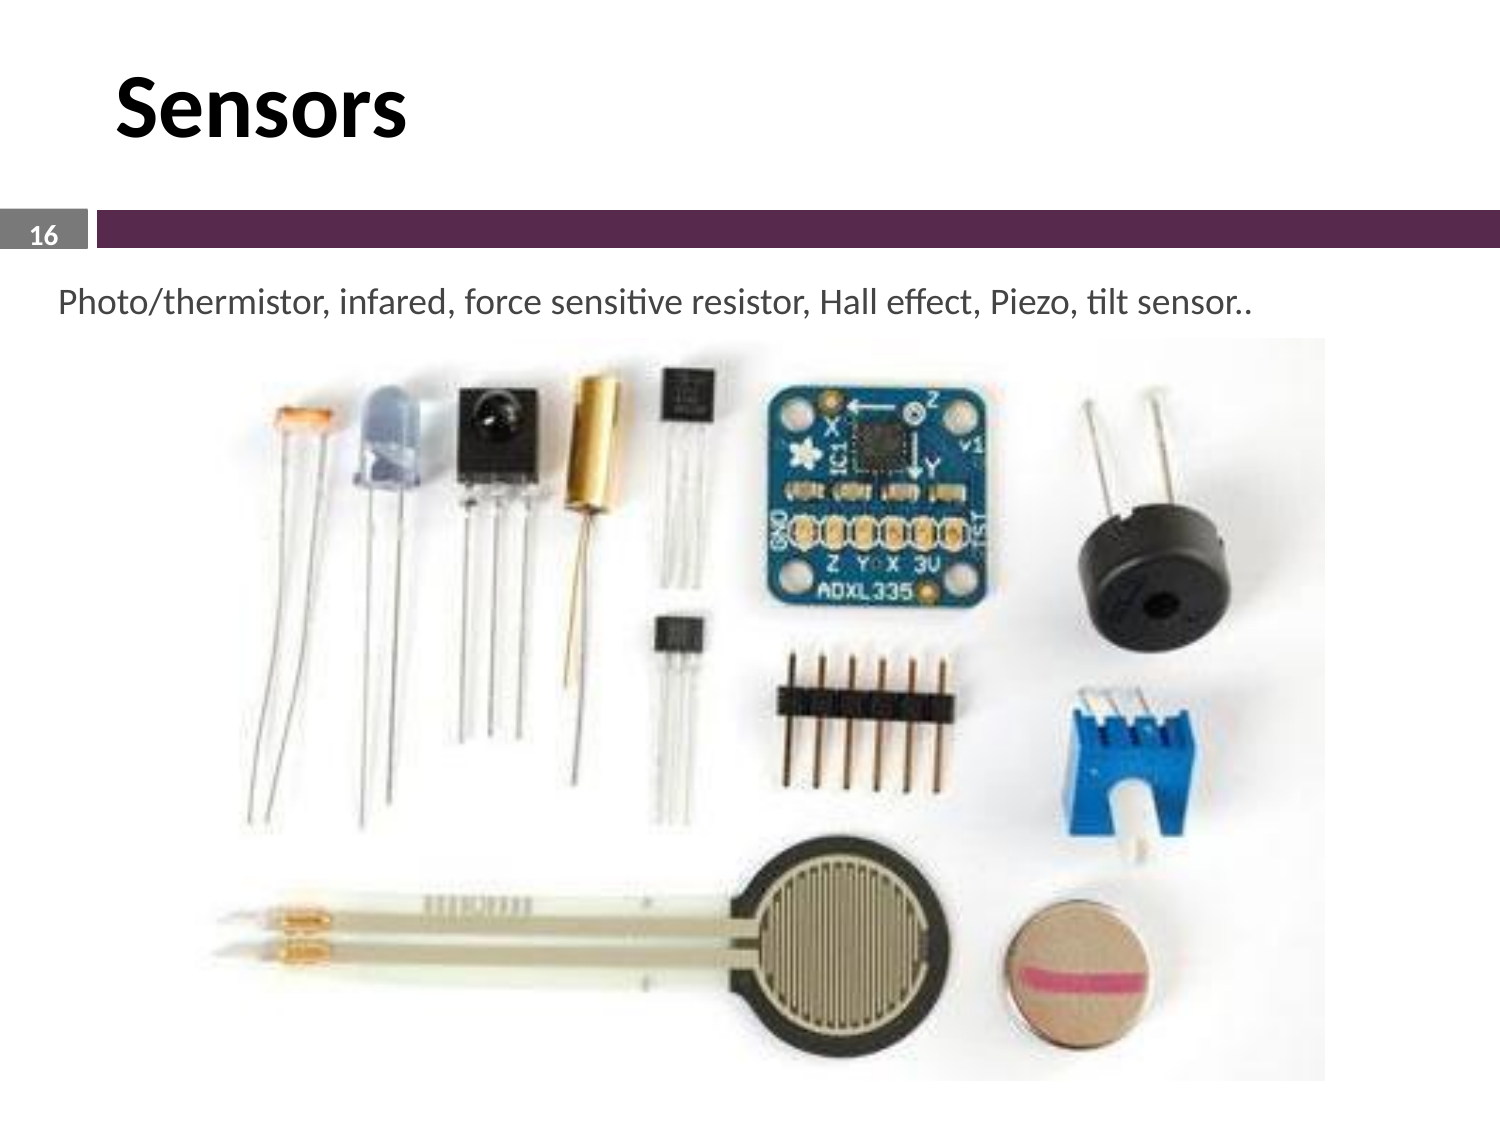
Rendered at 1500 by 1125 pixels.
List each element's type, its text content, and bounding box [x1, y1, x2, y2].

picture [195, 396, 1325, 1081]
text_box [0, 208, 88, 249]
title Sensors [100, 19, 1438, 182]
text_box Photo/thermistor, infared, force sensitive resistor, Hall effect, Piezo, tilt sensor.. [58, 280, 1436, 396]
